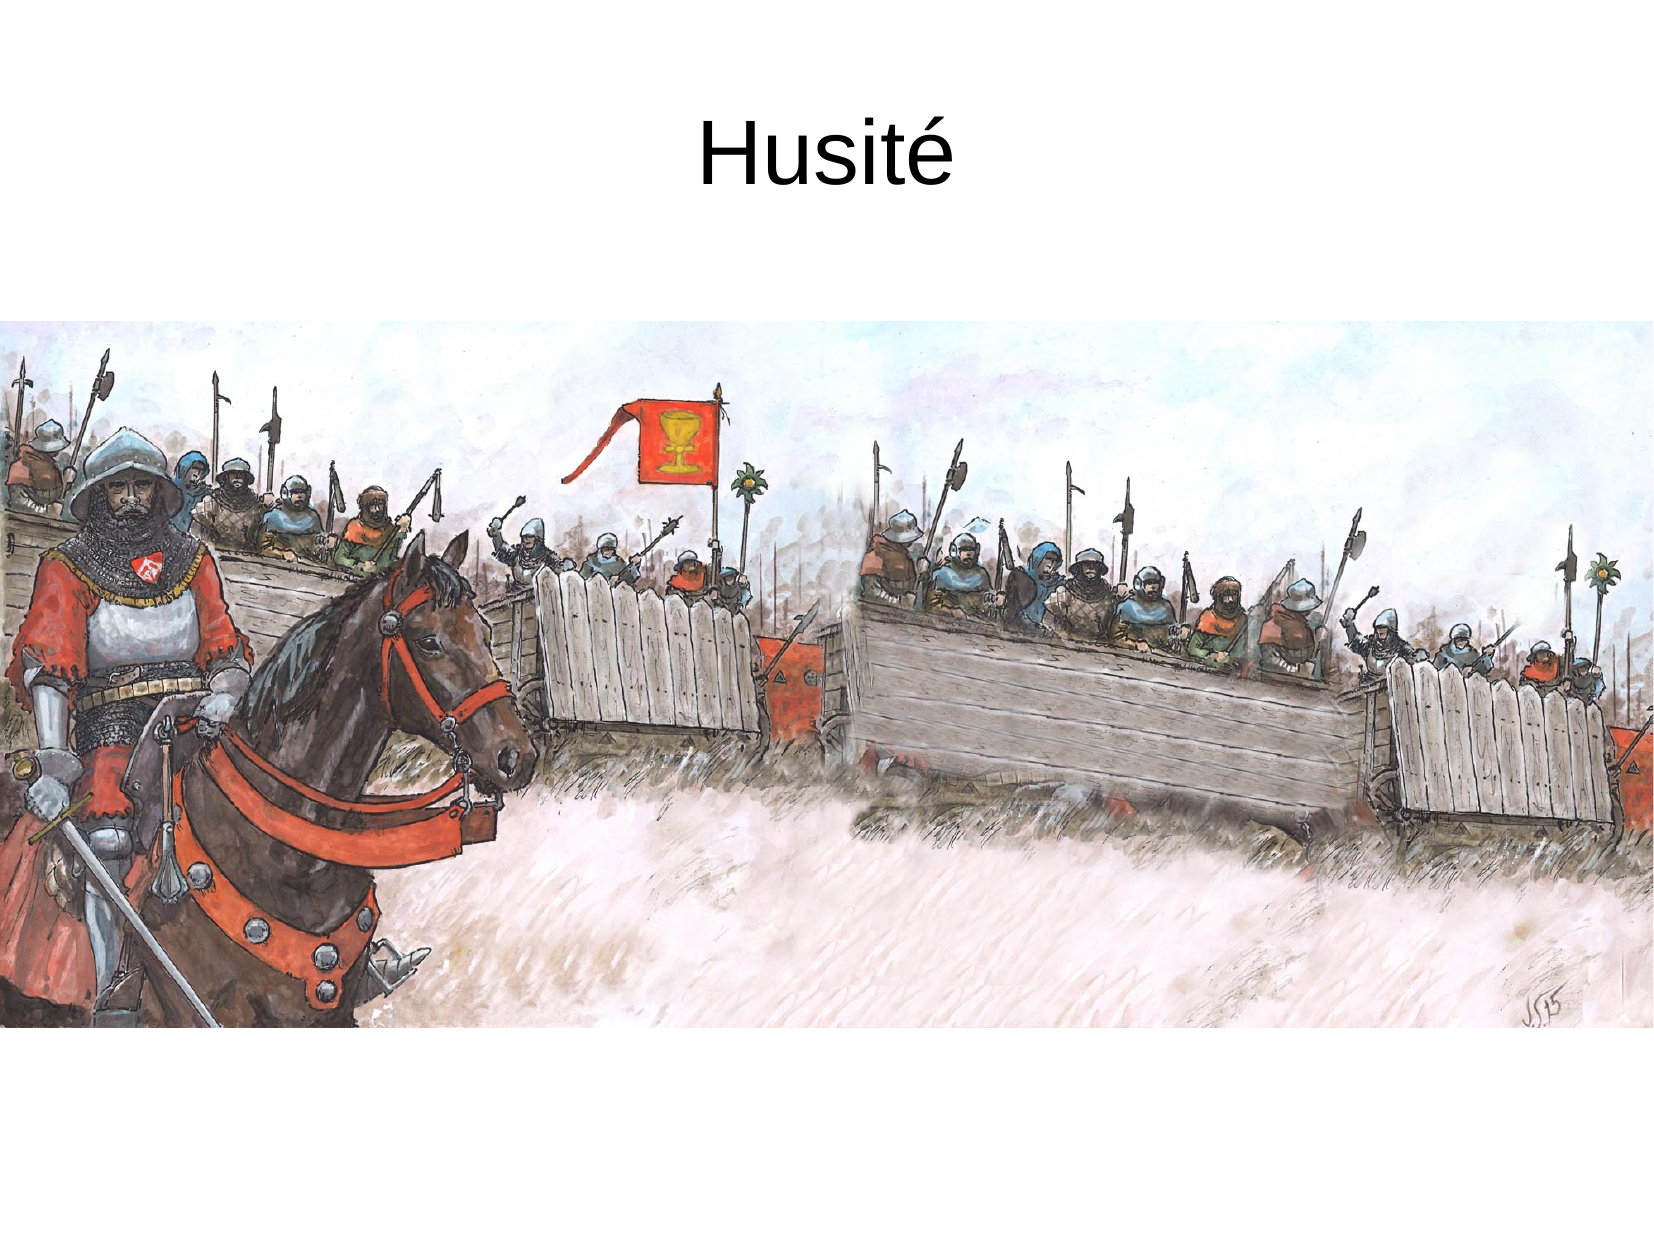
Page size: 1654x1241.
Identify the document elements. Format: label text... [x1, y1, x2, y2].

picture [0, 321, 1654, 1028]
title Husité [82, 49, 1571, 257]
